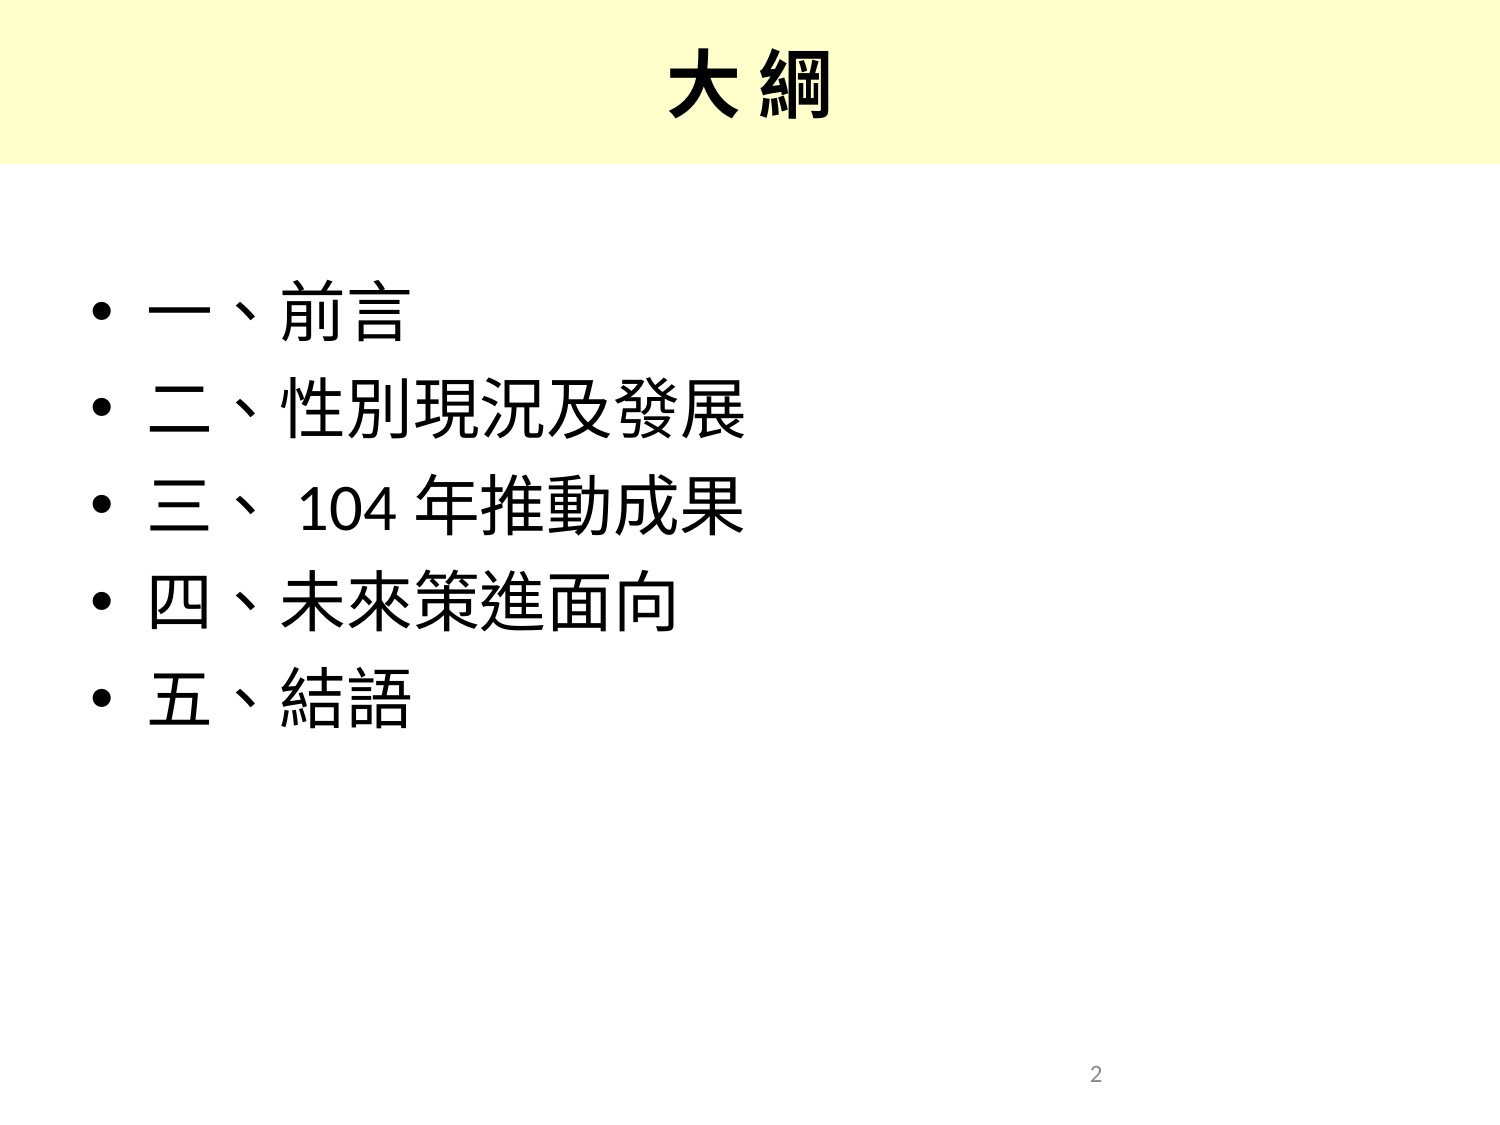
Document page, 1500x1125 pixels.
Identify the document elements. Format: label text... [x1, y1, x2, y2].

title 大 綱 [0, 0, 1500, 165]
list 一、前言 二、性別現況及發展 三、104年推動成果 四、未來策進面向 五、結語 [75, 262, 1426, 1005]
text_box [1074, 1042, 1426, 1103]
